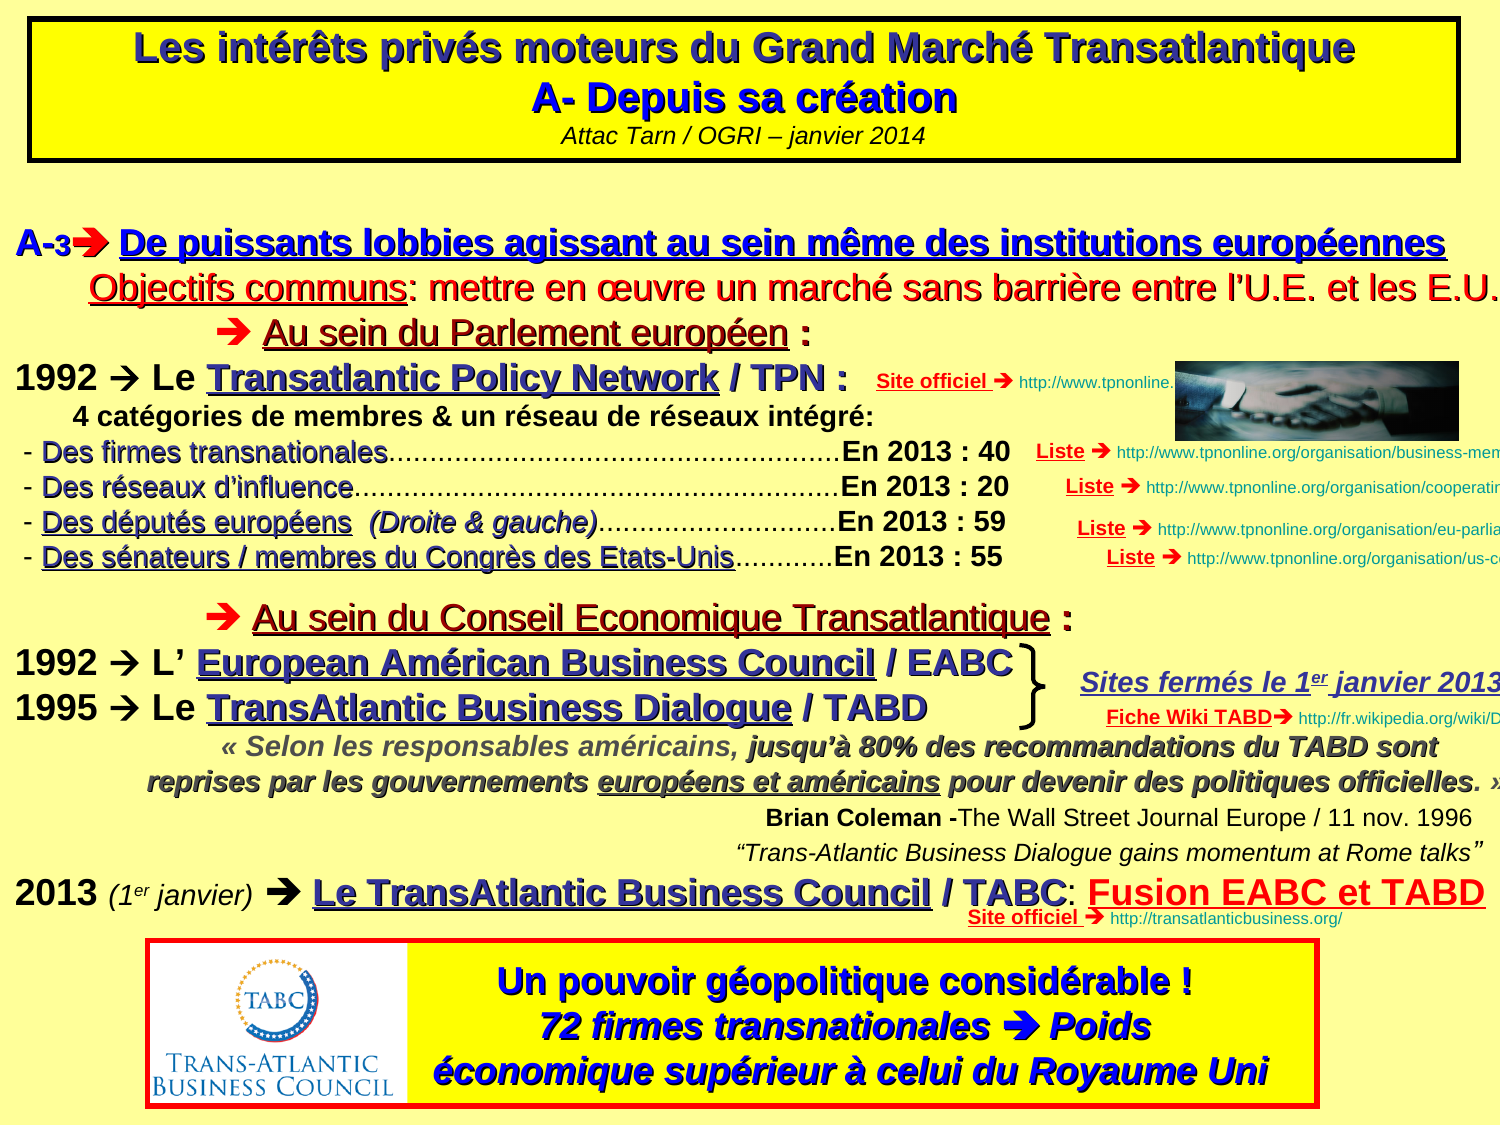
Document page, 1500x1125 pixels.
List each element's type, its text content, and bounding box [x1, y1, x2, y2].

text_box A-3 De puissants lobbies agissant au sein même des institutions européennes Objectifs communs: mettre en œuvre un marché sans barrière entre l’U.E. et les E.U.  Au sein du Parlement européen : 1992  Le Transatlantic Policy Network / TPN : 4 catégories de membres & un réseau de réseaux intégré: - Des firmes transnationales.......................................................En 2013 : 40 - Des réseaux d’influence...........................................................En 2013 : 20 - Des députés européens (Droite & gauche).............................En 2013 : 59 - Des sénateurs / membres du Congrès des Etats-Unis............En 2013 : 55  Au sein du Conseil Economique Transatlantique : 1992  L’ European Américan Business Council / EABC 1995  Le TransAtlantic Business Dialogue / TABD « Selon les responsables américains, jusqu’à 80% des recommandations du TABD sont reprises par les gouvernements européens et américains pour devenir des politiques officielles. » Brian Coleman -The Wall Street Journal Europe / 11 nov. 1996 “Trans-Atlantic Business Dialogue gains momentum at Rome talks” 2013 (1er janvier)  Le TransAtlantic Business Council / TABC: Fusion EABC et TABD [0, 0, 1500, 1125]
text_box Site officiel  http://transatlanticbusiness.org/ [950, 904, 1365, 929]
text_box Fiche Wiki TABD http://fr.wikipedia.org/wiki/Dialogue_%C3%A9conomique_transatlantique [1057, 704, 1500, 728]
picture [1175, 361, 1459, 441]
text_box [150, 943, 408, 1103]
picture [147, 952, 400, 1105]
text_box Liste  http://www.tpnonline.org/organisation/eu-parliamentary-group/ [1045, 515, 1500, 539]
text_box Sites fermés le 1er janvier 2013 ! [1057, 645, 1477, 717]
text_box Site officiel  http://www.tpnonline.org/ [797, 361, 1175, 386]
text_box Liste  http://www.tpnonline.org/organisation/us-congressional-group-members/ [1069, 538, 1500, 575]
text_box Liste  http://www.tpnonline.org/organisation/business-members/ [1021, 432, 1500, 468]
text_box Un pouvoir géopolitique considérable ! 72 firmes transnationales  Poids économique supérieur à celui du Royaume Uni [408, 943, 1314, 1103]
text_box Les intérêts privés moteurs du Grand Marché Transatlantique A- Depuis sa création Attac Tarn / OGRI – janvier 2014 [29, 18, 1459, 161]
text_box Liste  http://www.tpnonline.org/organisation/cooperating-institutions/ [1033, 467, 1500, 504]
